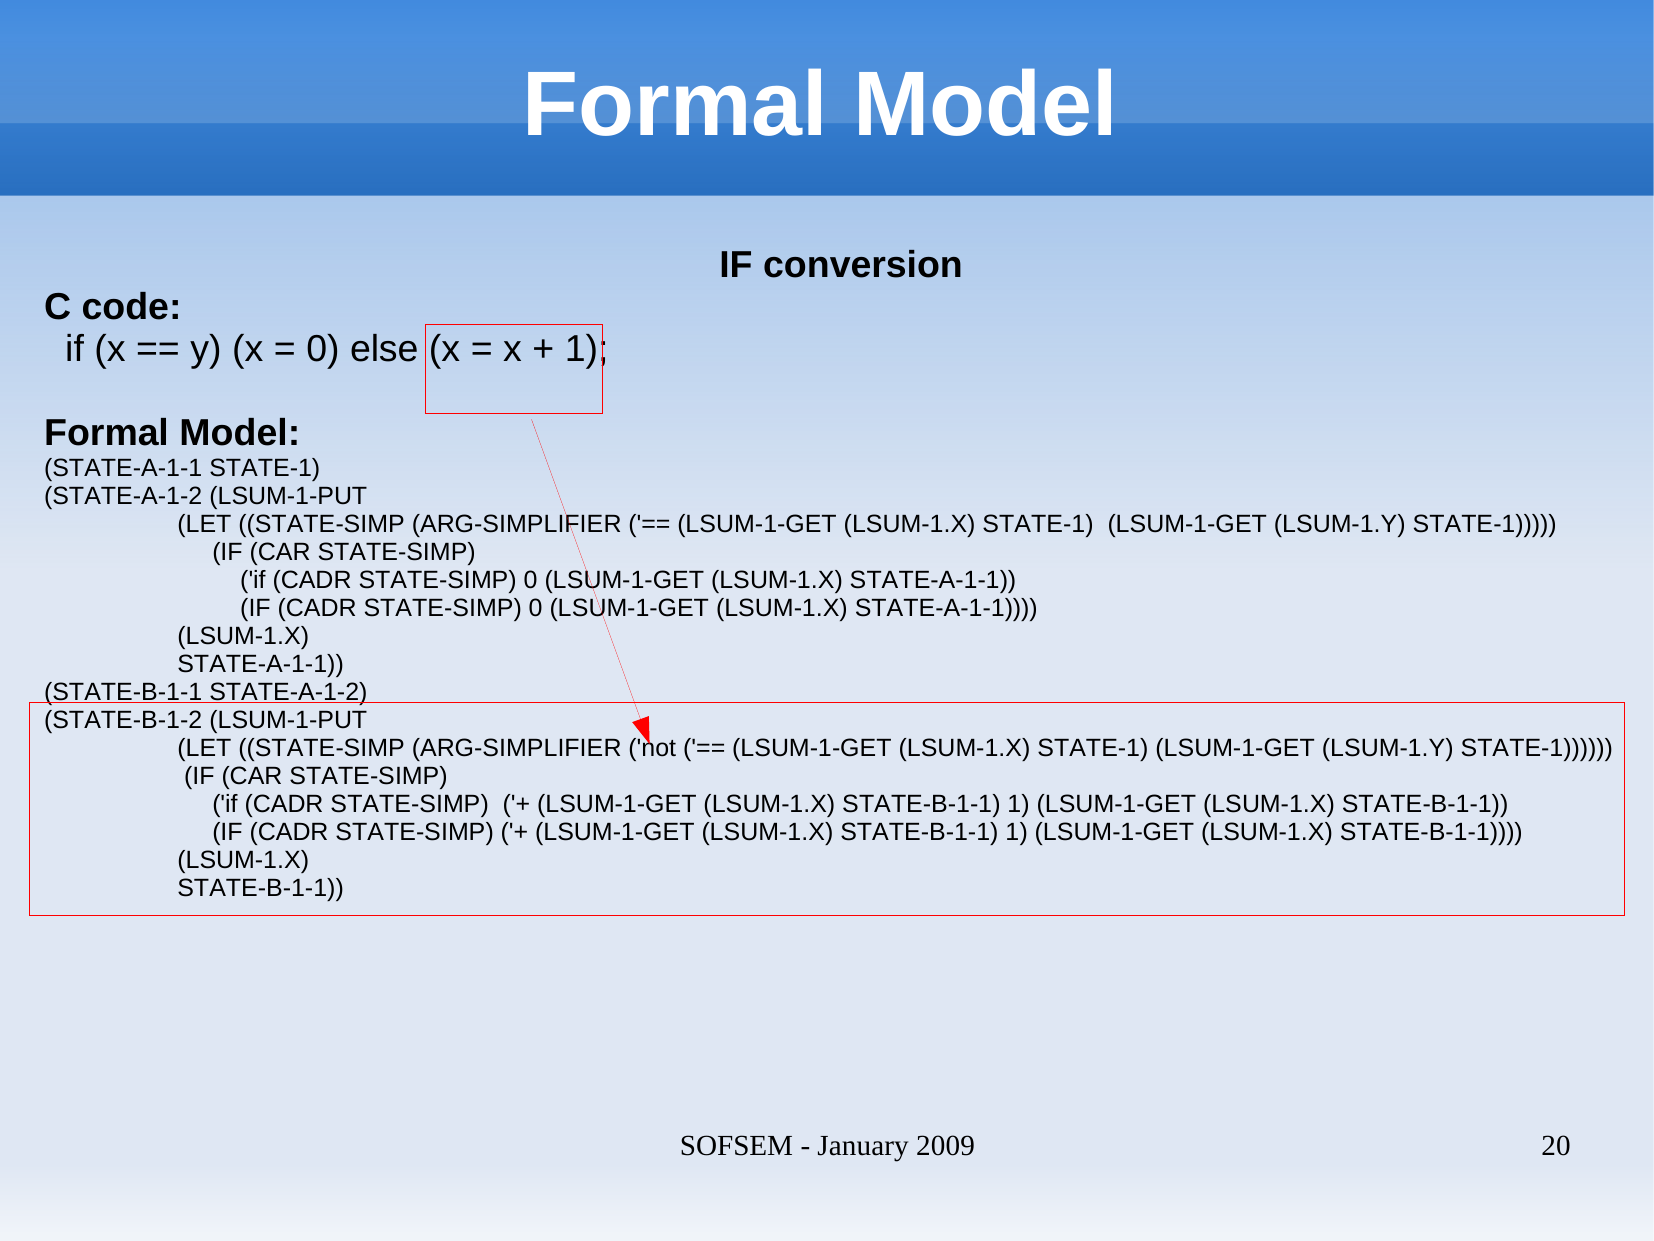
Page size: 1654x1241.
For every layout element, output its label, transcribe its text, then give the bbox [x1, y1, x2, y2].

text_box IF conversion C code: if (x == y) (x = 0) else (x = x + 1); Formal Model: (STATE-A-1-1 STATE-1) (STATE-A-1-2 (LSUM-1-PUT (LET ((STATE-SIMP (ARG-SIMPLIFIER ('== (LSUM-1-GET (LSUM-1.X) STATE-1) (LSUM-1-GET (LSUM-1.Y) STATE-1))))) (IF (CAR STATE-SIMP) ('if (CADR STATE-SIMP) 0 (LSUM-1-GET (LSUM-1.X) STATE-A-1-1)) (IF (CADR STATE-SIMP) 0 (LSUM-1-GET (LSUM-1.X) STATE-A-1-1)))) (LSUM-1.X) STATE-A-1-1)) (STATE-B-1-1 STATE-A-1-2) (STATE-B-1-2 (LSUM-1-PUT (LET ((STATE-SIMP (ARG-SIMPLIFIER ('not ('== (LSUM-1-GET (LSUM-1.X) STATE-1) (LSUM-1-GET (LSUM-1.Y) STATE-1)))))) (IF (CAR STATE-SIMP) ('if (CADR STATE-SIMP) ('+ (LSUM-1-GET (LSUM-1.X) STATE-B-1-1) 1) (LSUM-1-GET (LSUM-1.X) STATE-B-1-1)) (IF (CADR STATE-SIMP) ('+ (LSUM-1-GET (LSUM-1.X) STATE-B-1-1) 1) (LSUM-1-GET (LSUM-1.X) STATE-B-1-1)))) (LSUM-1.X) STATE-B-1-1)) [30, 703, 1624, 915]
title Formal Model [76, 0, 1565, 208]
text_box IF conversion C code: if (x == y) (x = 0) else (x = x + 1); Formal Model: (STATE-A-1-1 STATE-1) (STATE-A-1-2 (LSUM-1-PUT (LET ((STATE-SIMP (ARG-SIMPLIFIER ('== (LSUM-1-GET (LSUM-1.X) STATE-1) (LSUM-1-GET (LSUM-1.Y) STATE-1))))) (IF (CAR STATE-SIMP) ('if (CADR STATE-SIMP) 0 (LSUM-1-GET (LSUM-1.X) STATE-A-1-1)) (IF (CADR STATE-SIMP) 0 (LSUM-1-GET (LSUM-1.X) STATE-A-1-1)))) (LSUM-1.X) STATE-A-1-1)) (STATE-B-1-1 STATE-A-1-2) (STATE-B-1-2 (LSUM-1-PUT (LET ((STATE-SIMP (ARG-SIMPLIFIER ('not ('== (LSUM-1-GET (LSUM-1.X) STATE-1) (LSUM-1-GET (LSUM-1.Y) STATE-1)))))) (IF (CAR STATE-SIMP) ('if (CADR STATE-SIMP) ('+ (LSUM-1-GET (LSUM-1.X) STATE-B-1-1) 1) (LSUM-1-GET (LSUM-1.X) STATE-B-1-1)) (IF (CADR STATE-SIMP) ('+ (LSUM-1-GET (LSUM-1.X) STATE-B-1-1) 1) (LSUM-1-GET (LSUM-1.X) STATE-B-1-1)))) (LSUM-1.X) STATE-B-1-1)) [29, 236, 1654, 977]
picture [0, 0, 1654, 1241]
